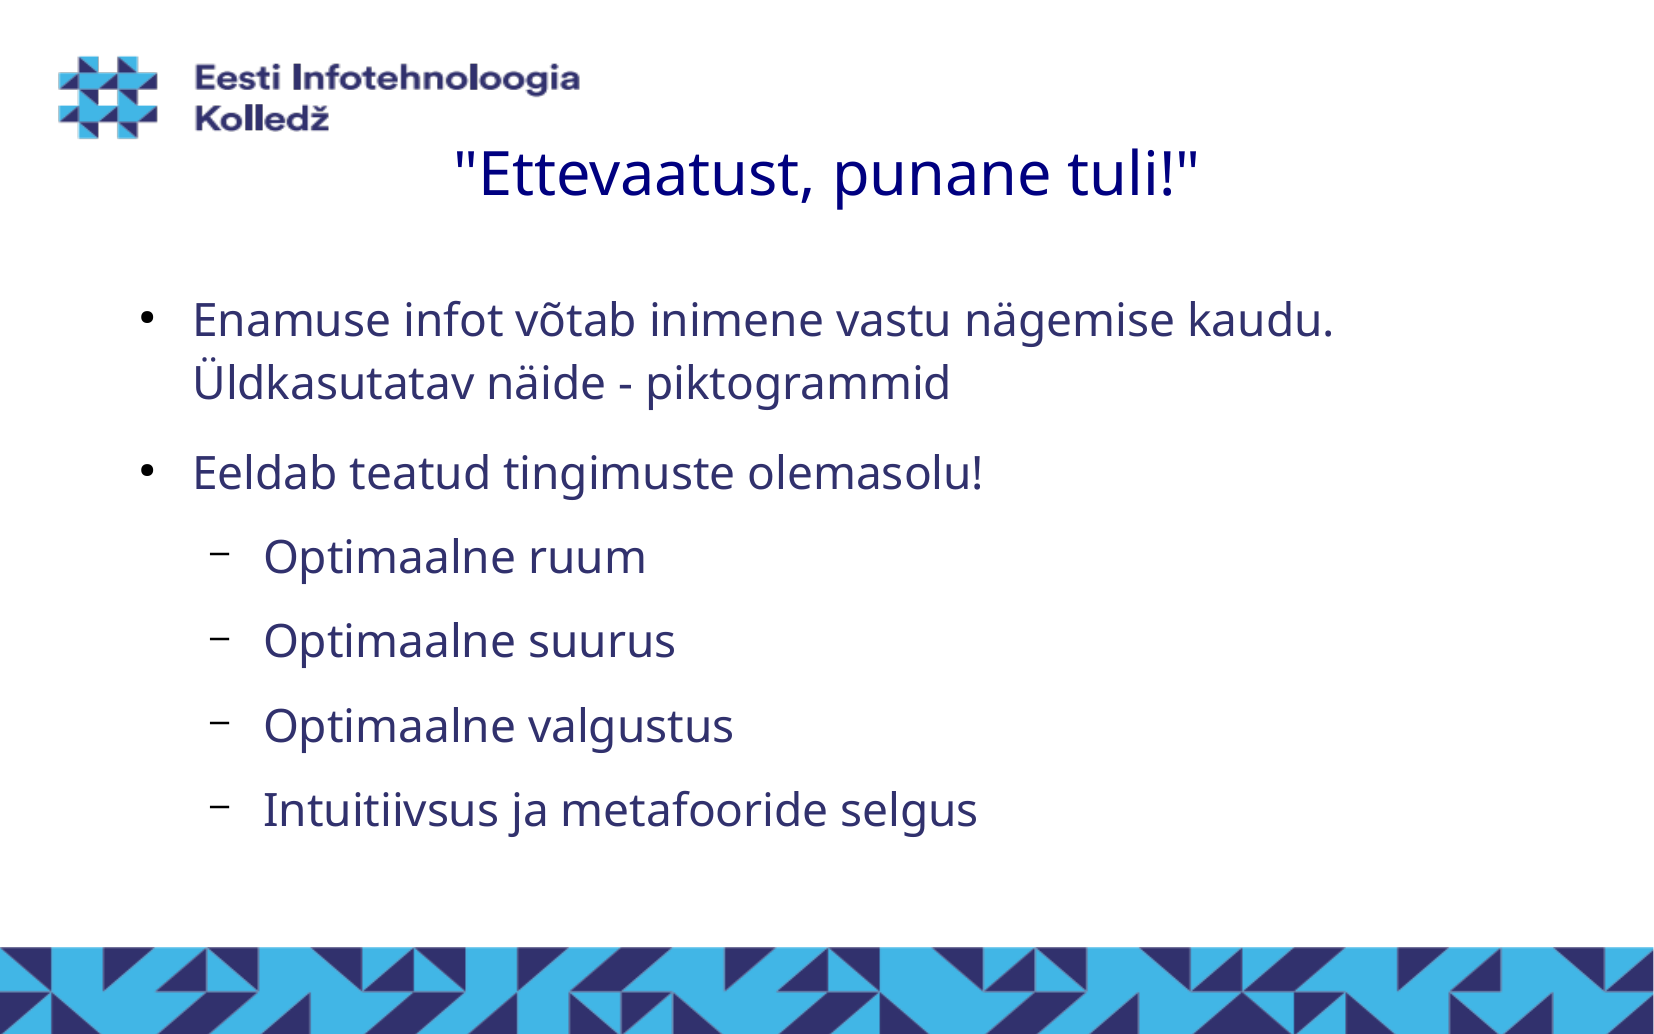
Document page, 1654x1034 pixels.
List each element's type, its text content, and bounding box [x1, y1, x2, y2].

list Enamuse infot võtab inimene vastu nägemise kaudu. Üldkasutatav näide - piktogrammid Eeldab teatud tingimuste olemasolu! Optimaalne ruum Optimaalne suurus Optimaalne valgustus Intuitiivsus ja metafooride selgus [121, 287, 1533, 939]
title "Ettevaatust, punane tuli!" [121, 85, 1533, 259]
